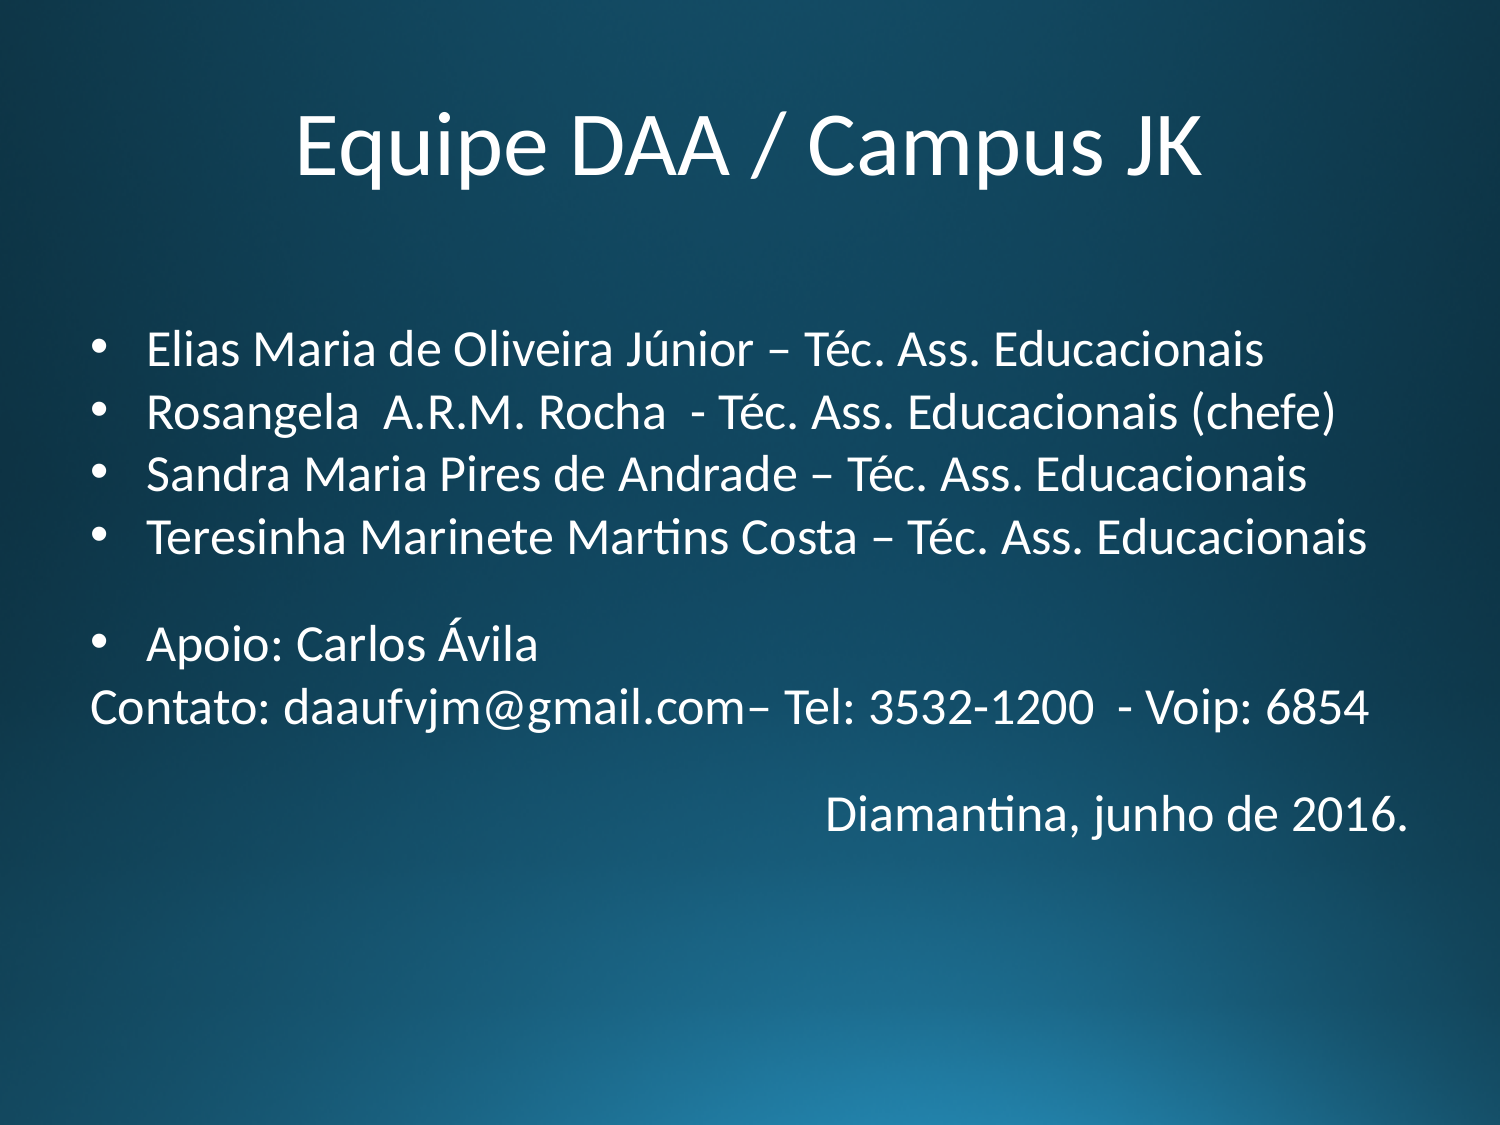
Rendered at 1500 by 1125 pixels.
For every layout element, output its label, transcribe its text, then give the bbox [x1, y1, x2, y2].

text_box Elias Maria de Oliveira Júnior – Téc. Ass. Educacionais Rosangela A.R.M. Rocha - Téc. Ass. Educacionais (chefe) Sandra Maria Pires de Andrade – Téc. Ass. Educacionais Teresinha Marinete Martins Costa – Téc. Ass. Educacionais Apoio: Carlos Ávila Contato: daaufvjm@gmail.com– Tel: 3532-1200 - Voip: 6854 Diamantina, junho de 2016. [75, 262, 1425, 1005]
picture [0, 0, 1500, 1125]
text_box Equipe DAA / Campus JK [75, 45, 1425, 233]
